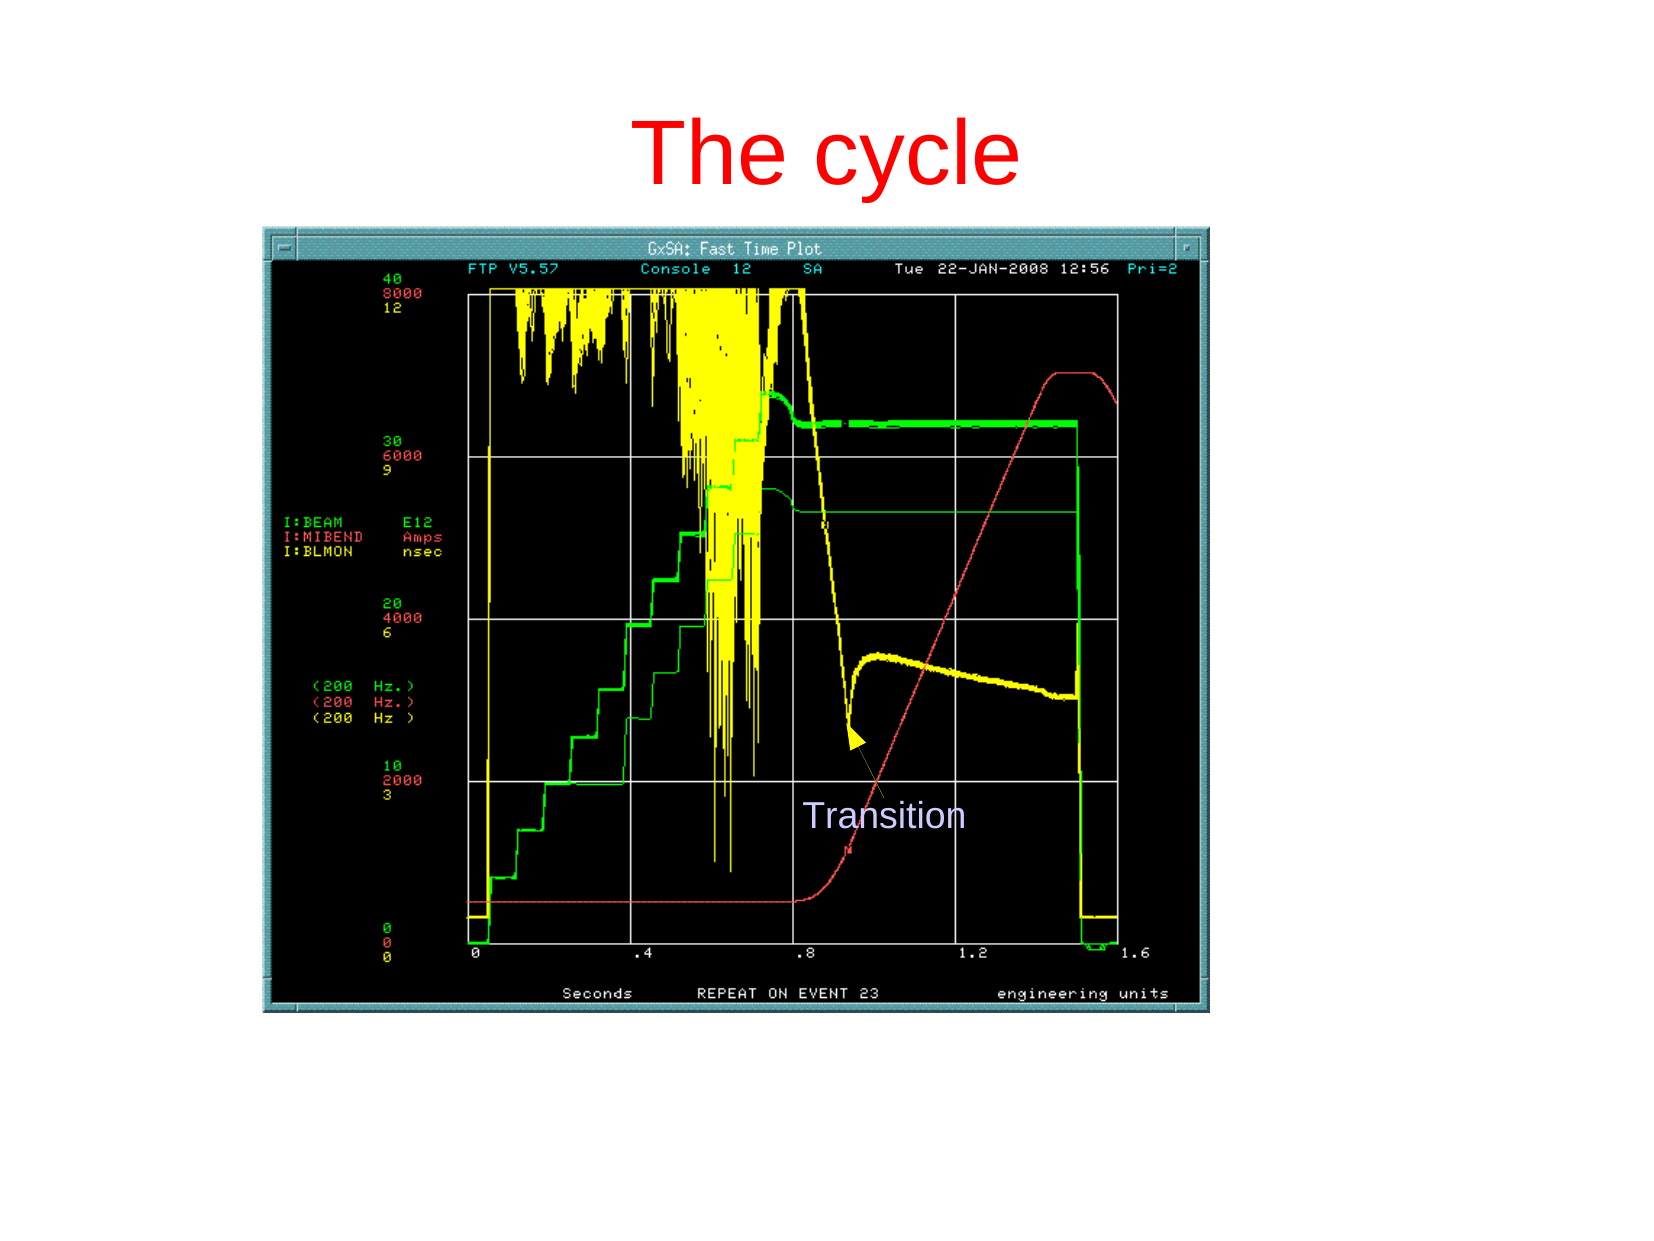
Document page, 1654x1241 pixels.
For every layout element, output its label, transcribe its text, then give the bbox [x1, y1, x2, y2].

picture [262, 226, 1210, 1013]
text_box Transition [787, 787, 1051, 845]
title The cycle [82, 56, 1571, 250]
